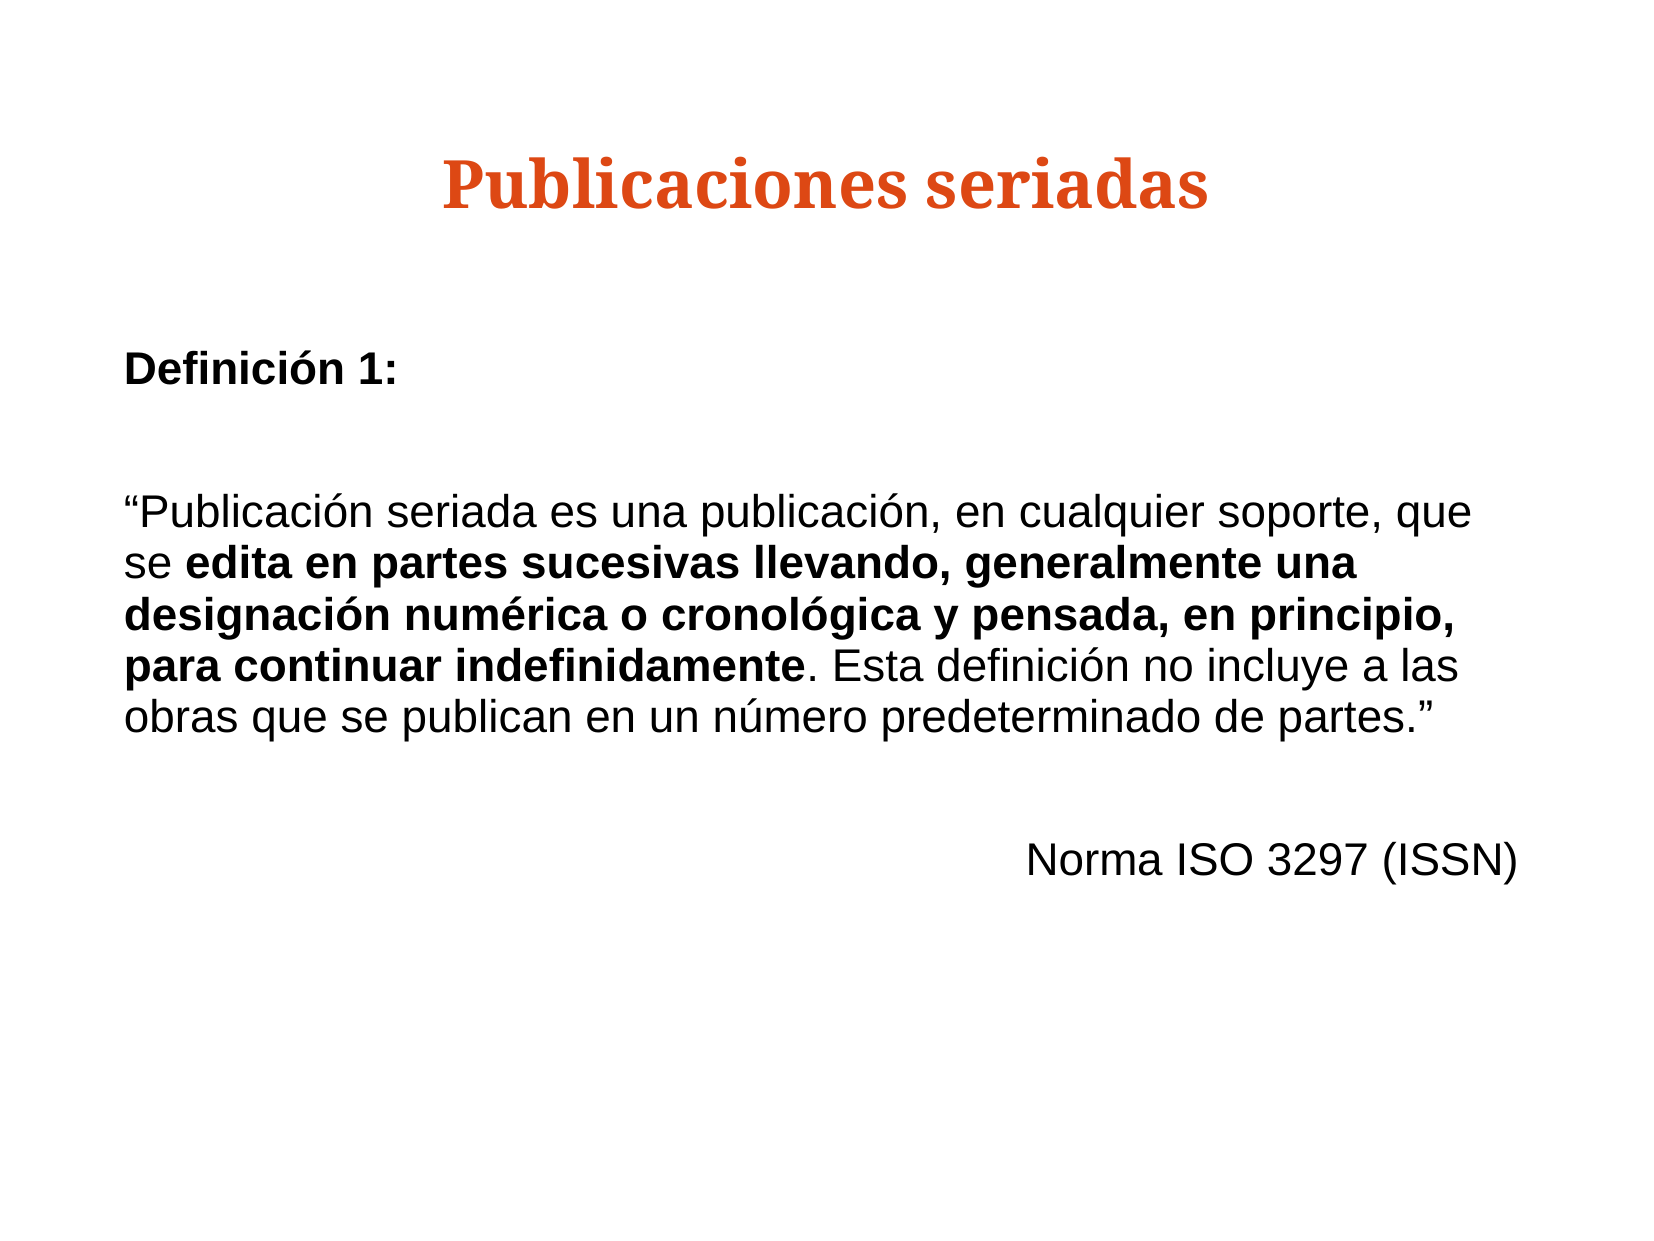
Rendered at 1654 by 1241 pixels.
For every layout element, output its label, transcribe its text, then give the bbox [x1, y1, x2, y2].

title Publicaciones seriadas [124, 78, 1530, 287]
list Definición 1: “Publicación seriada es una publicación, en cualquier soporte, que se edita en partes sucesivas llevando, generalmente una designación numérica o cronológica y pensada, en principio, para continuar indefinidamente. Esta definición no incluye a las obras que se publican en un número predeterminado de partes.” Norma ISO 3297 (ISSN) [124, 343, 1532, 1063]
